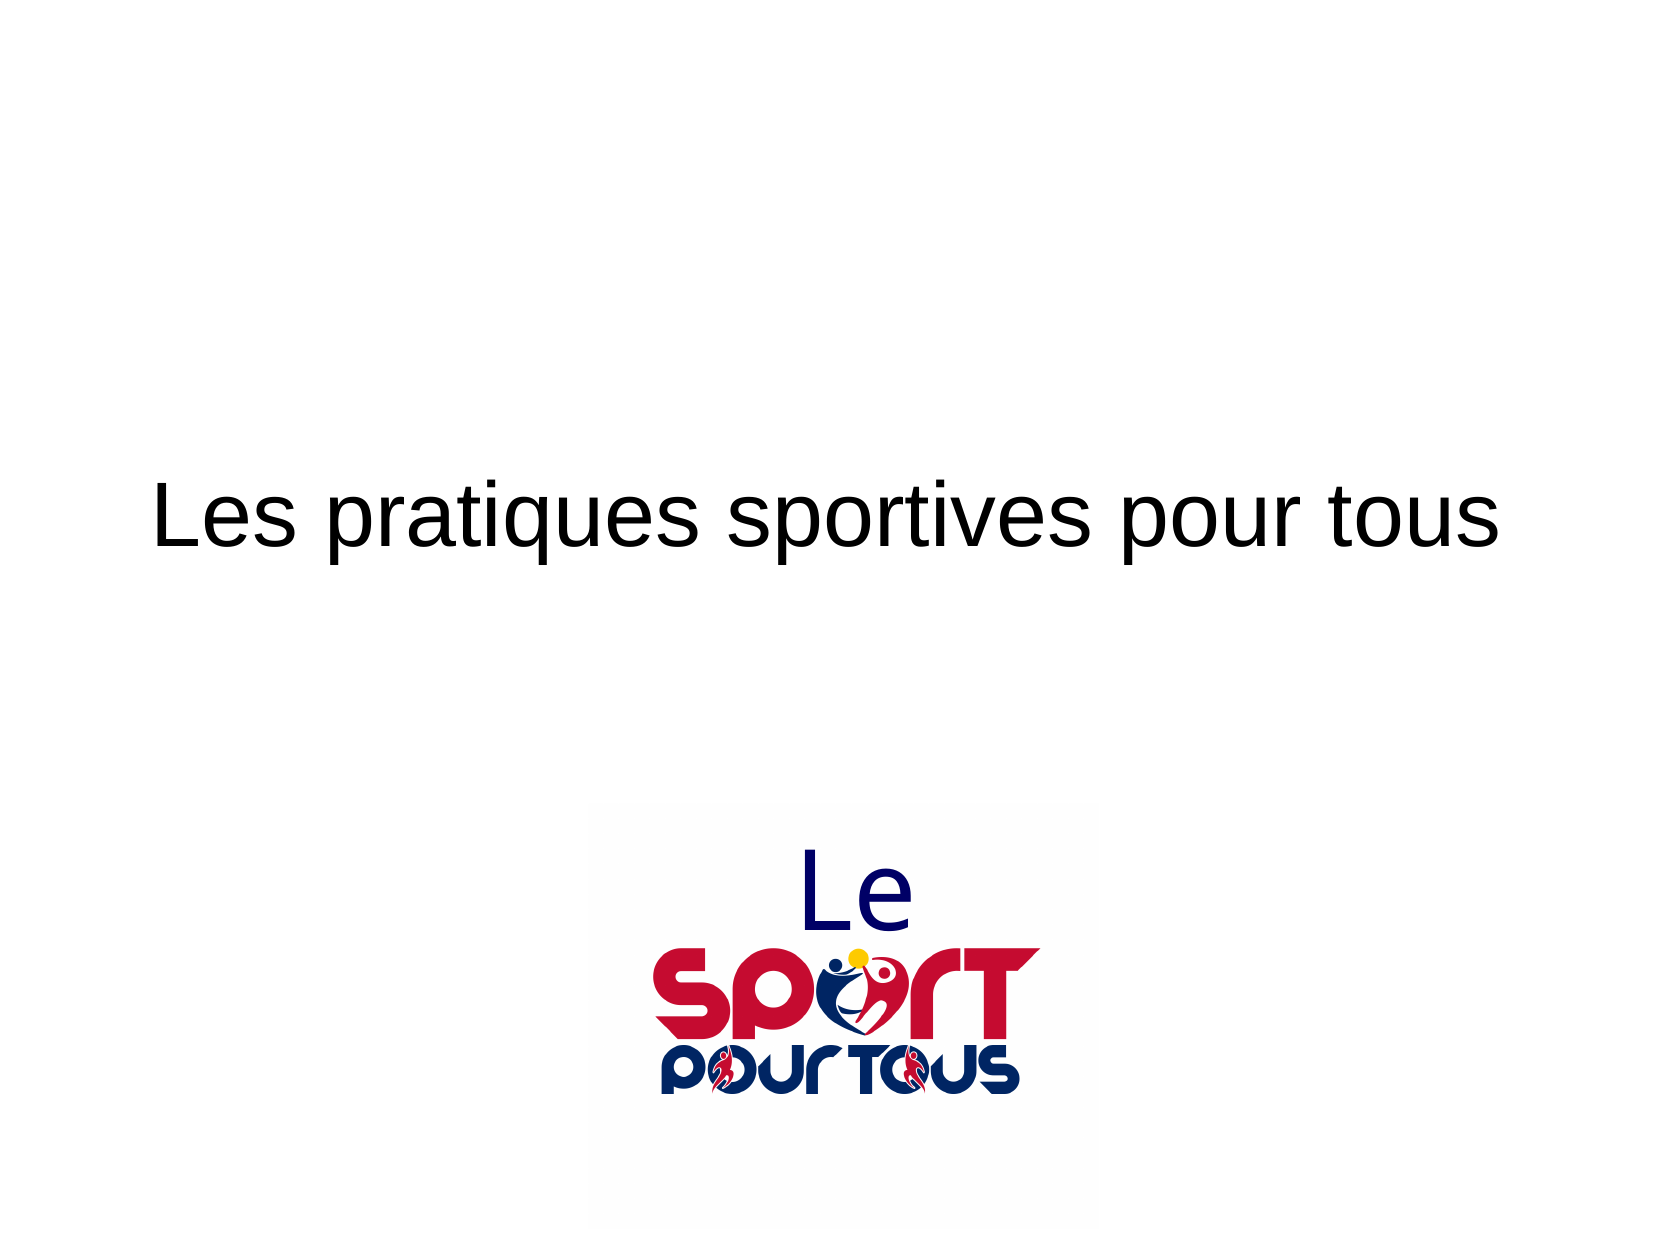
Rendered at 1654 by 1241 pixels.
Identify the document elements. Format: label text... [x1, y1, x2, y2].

picture [588, 803, 1099, 1229]
title Les pratiques sportives pour tous [82, 49, 1571, 981]
text_box Le [779, 803, 945, 981]
